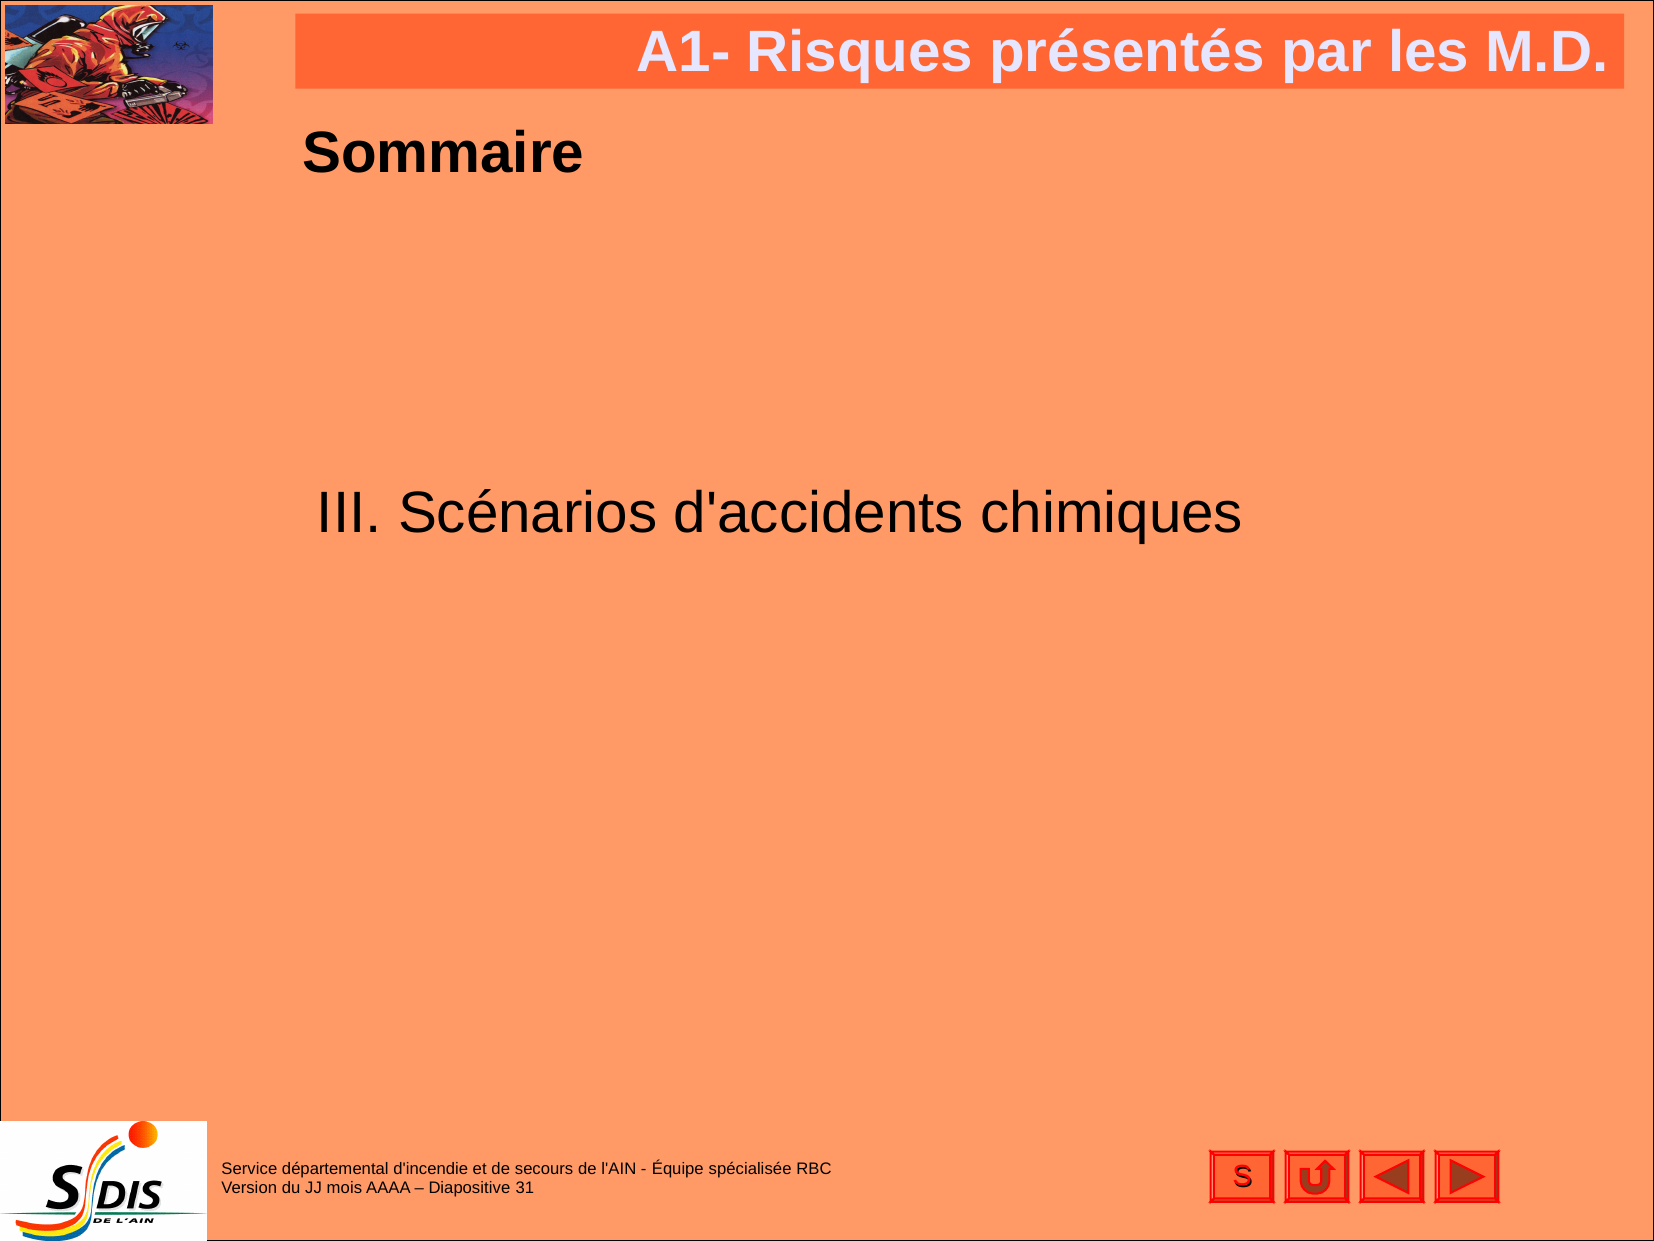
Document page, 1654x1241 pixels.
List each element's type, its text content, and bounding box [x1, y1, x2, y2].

text_box A1- Risques présentés par les M.D. [295, 13, 1625, 89]
text_box Sommaire [287, 112, 600, 193]
list III. Scénarios d'accidents chimiques [230, 472, 1506, 794]
picture [5, 5, 213, 124]
picture [0, 1121, 207, 1241]
